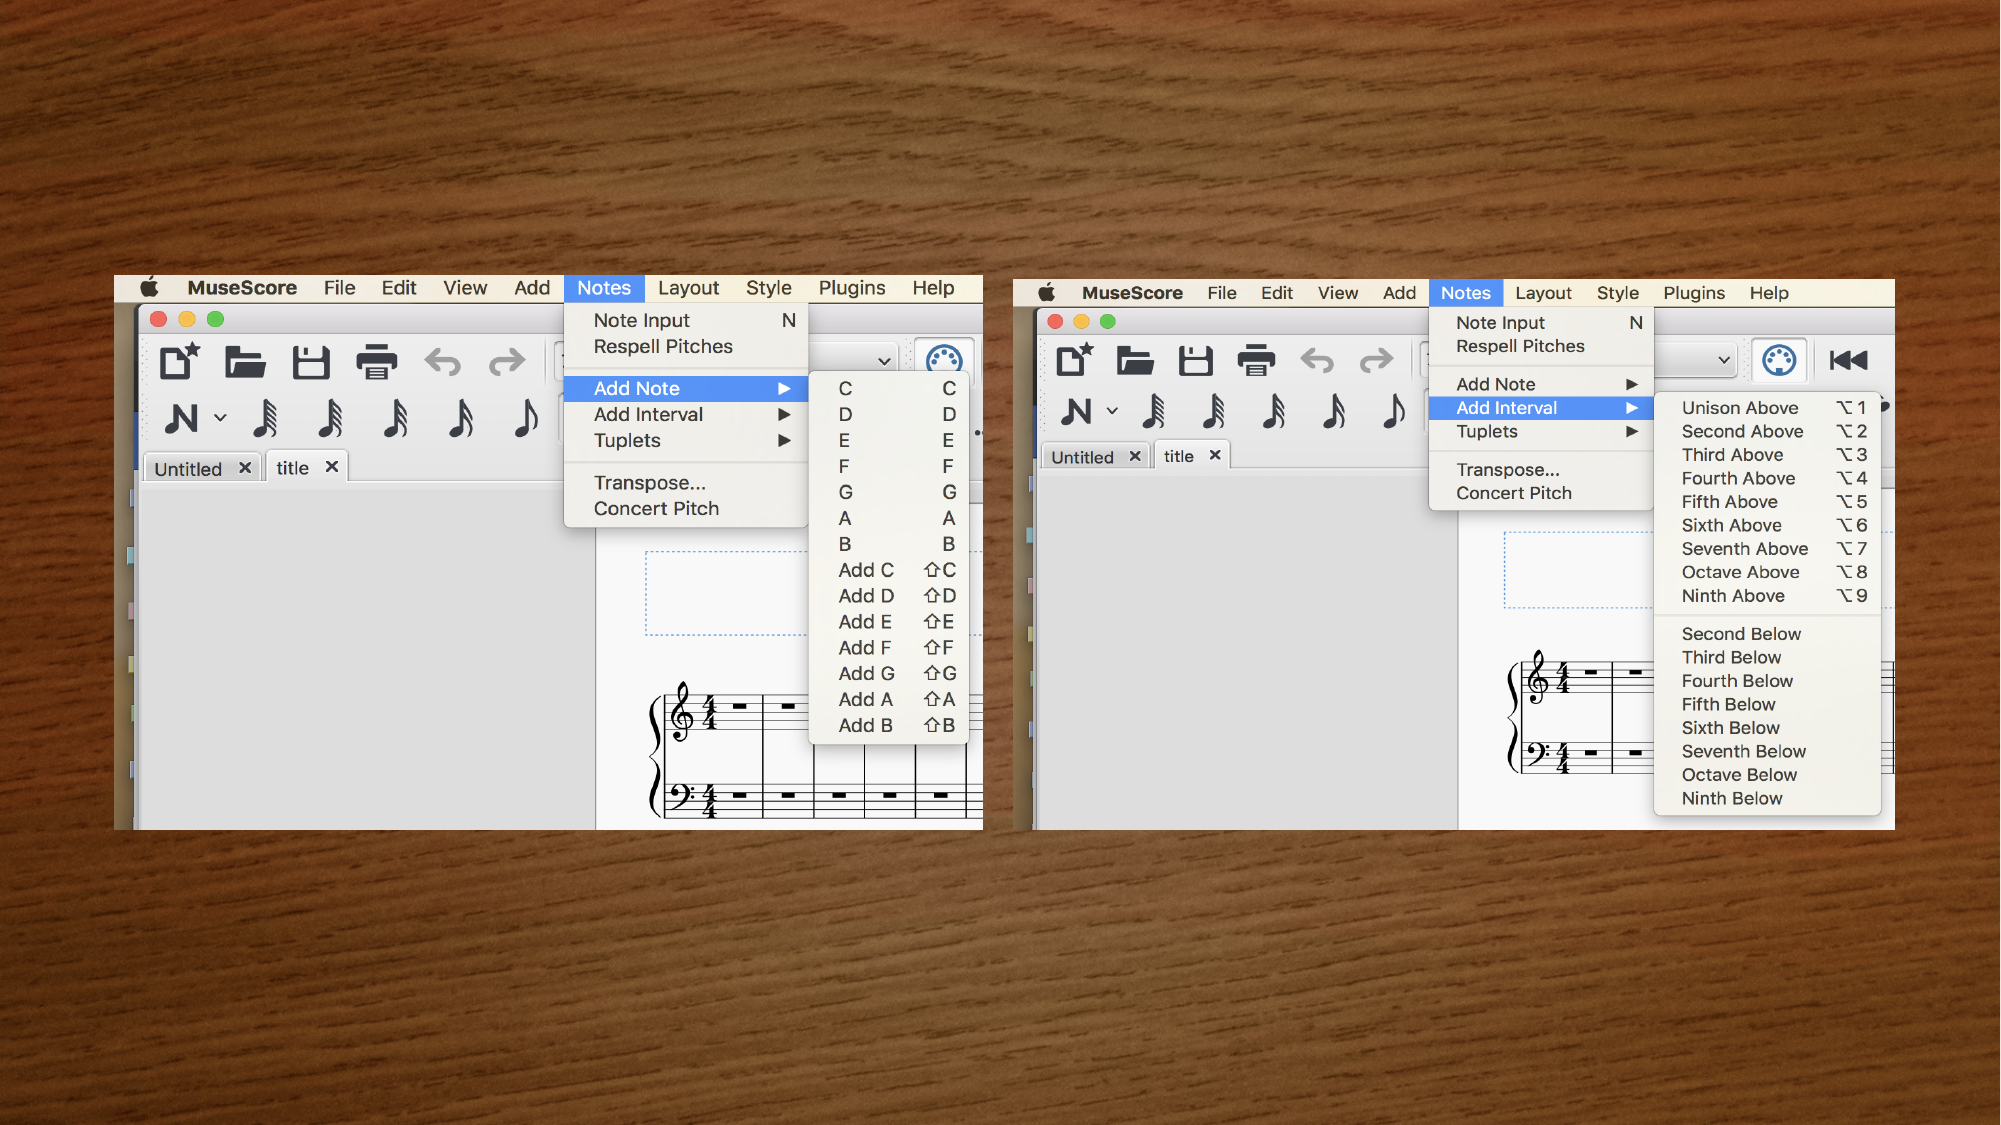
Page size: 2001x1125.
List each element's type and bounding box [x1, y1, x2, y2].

picture [114, 275, 983, 830]
picture [1013, 280, 1895, 830]
